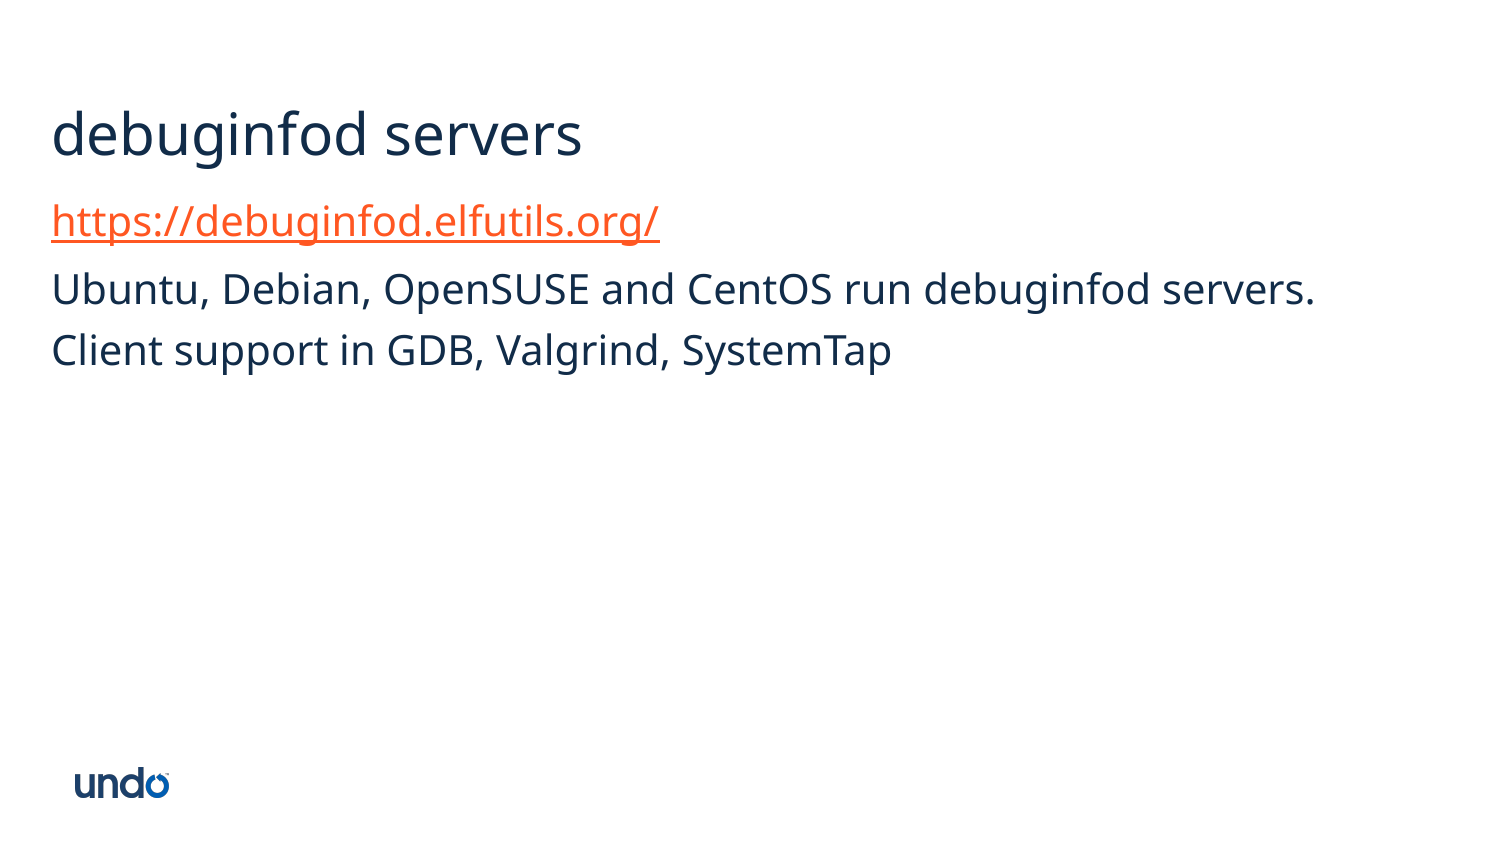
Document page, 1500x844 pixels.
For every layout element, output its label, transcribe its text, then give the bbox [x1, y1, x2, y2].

list https://debuginfod.elfutils.org/ Ubuntu, Debian, OpenSUSE and CentOS run debuginfod servers. Client support in GDB, Valgrind, SystemTap [51, 189, 1449, 750]
picture [75, 767, 169, 798]
title debuginfod servers [51, 72, 1449, 167]
